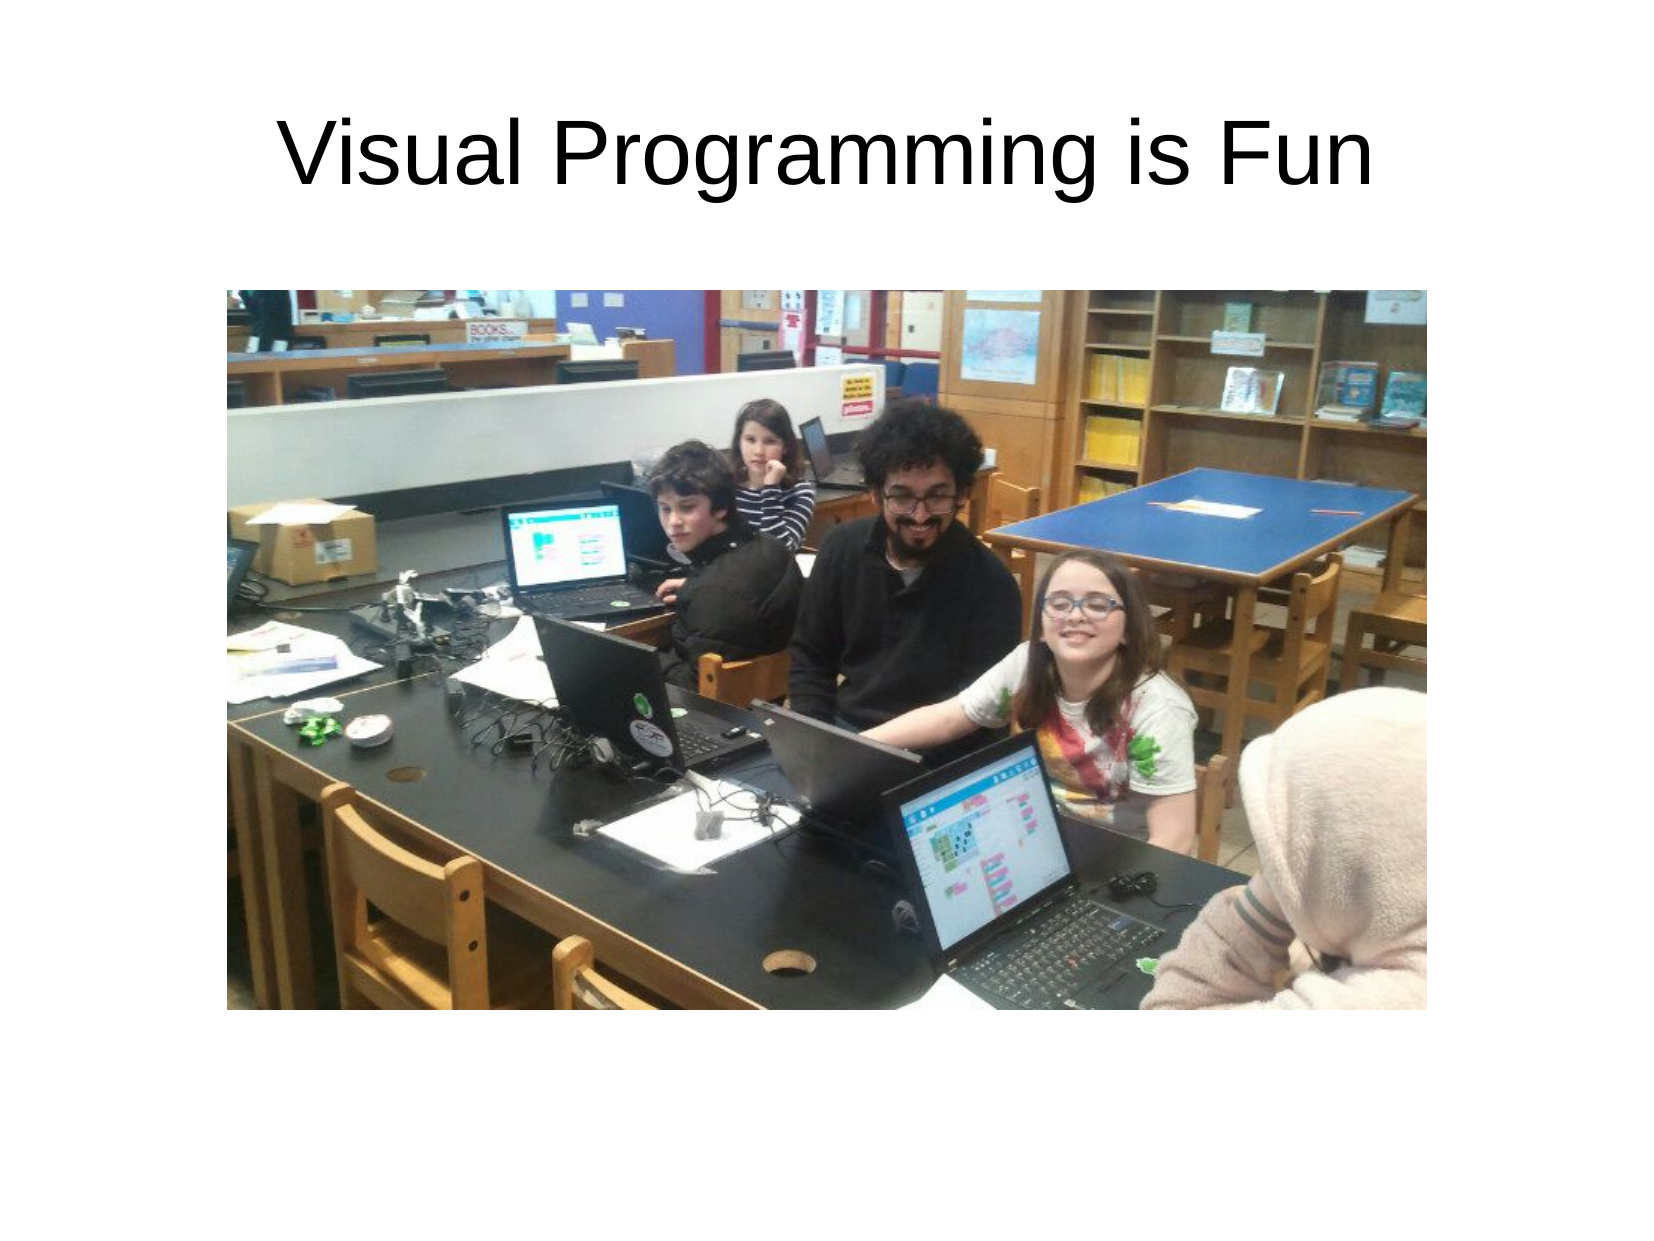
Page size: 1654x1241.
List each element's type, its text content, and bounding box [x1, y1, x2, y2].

title Visual Programming is Fun [82, 49, 1571, 257]
picture [227, 290, 1427, 1010]
